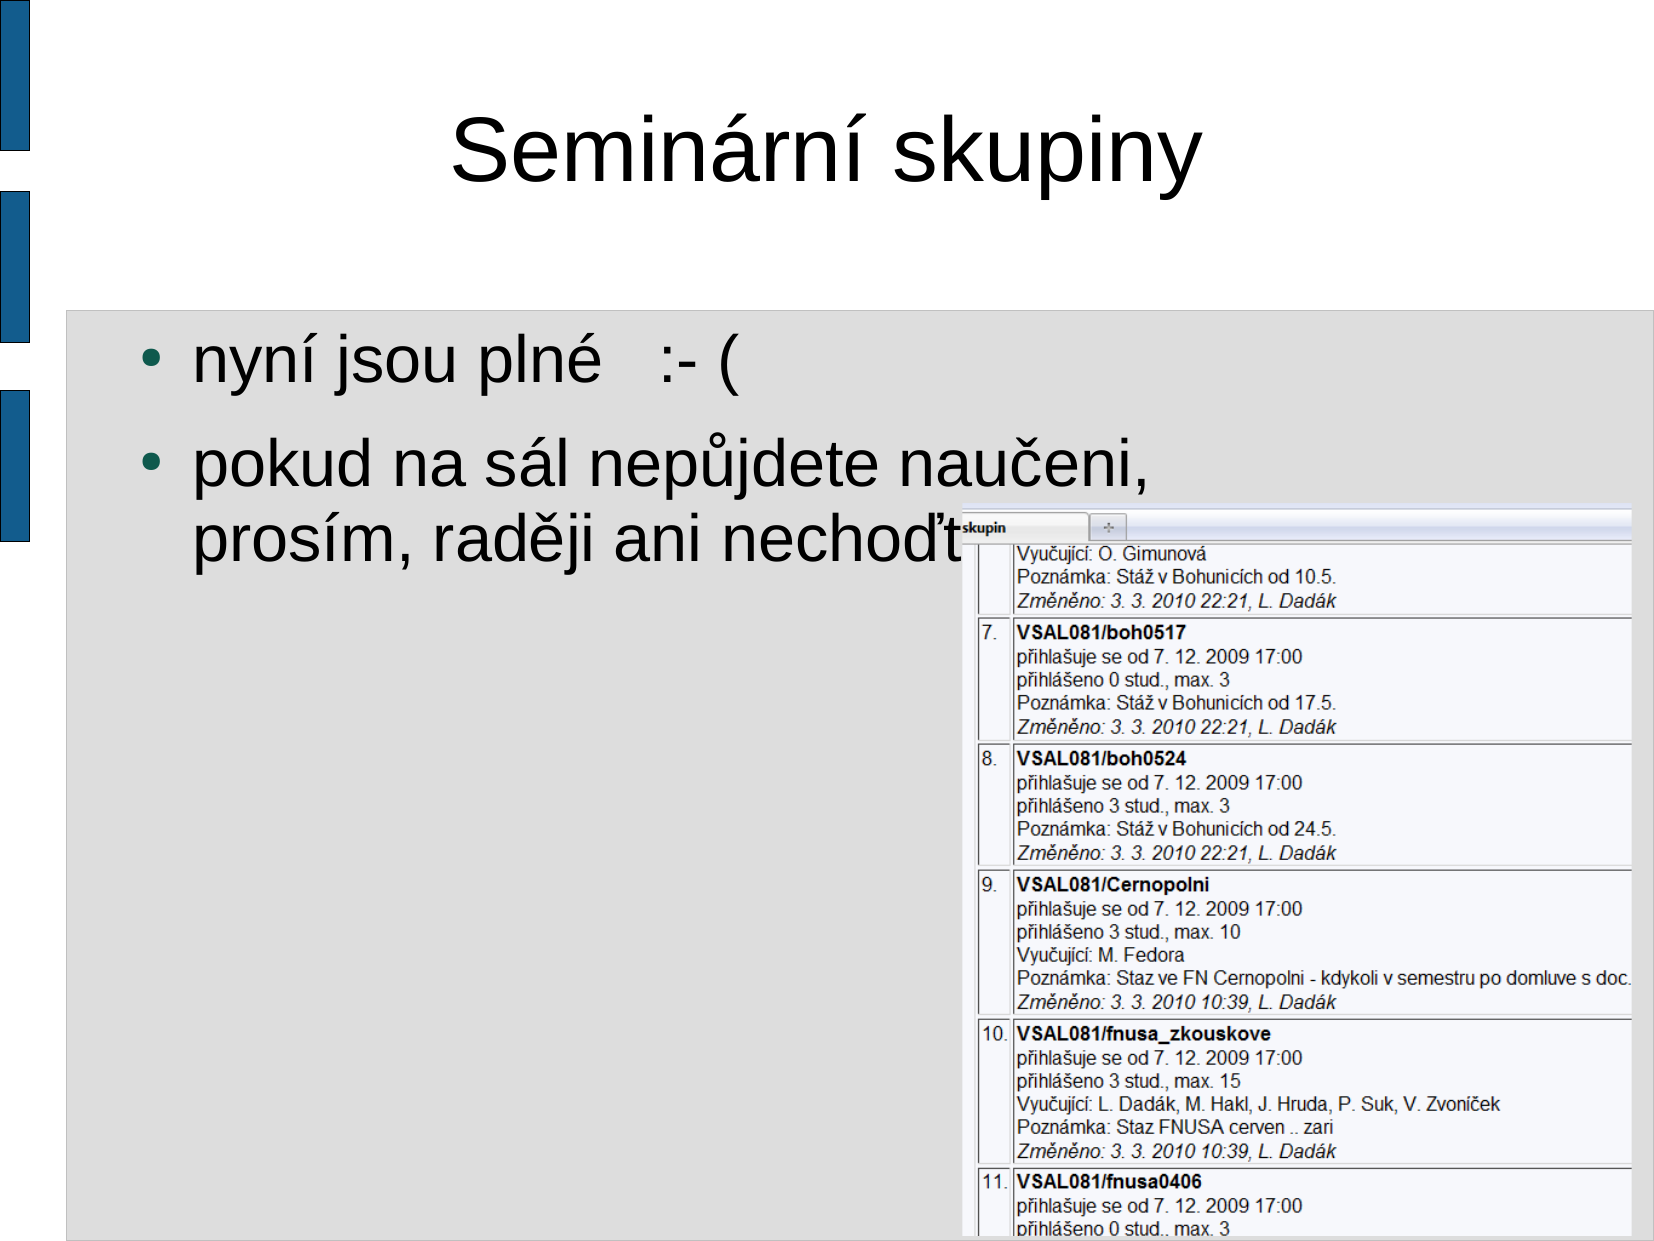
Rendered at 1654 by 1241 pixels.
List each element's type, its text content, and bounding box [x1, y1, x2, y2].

title Seminární skupiny [121, 53, 1534, 246]
picture [962, 503, 1632, 1236]
list nyní jsou plné :- ( pokud na sál nepůjdete naučeni, prosím, raději ani nechoďte [121, 322, 1561, 1117]
